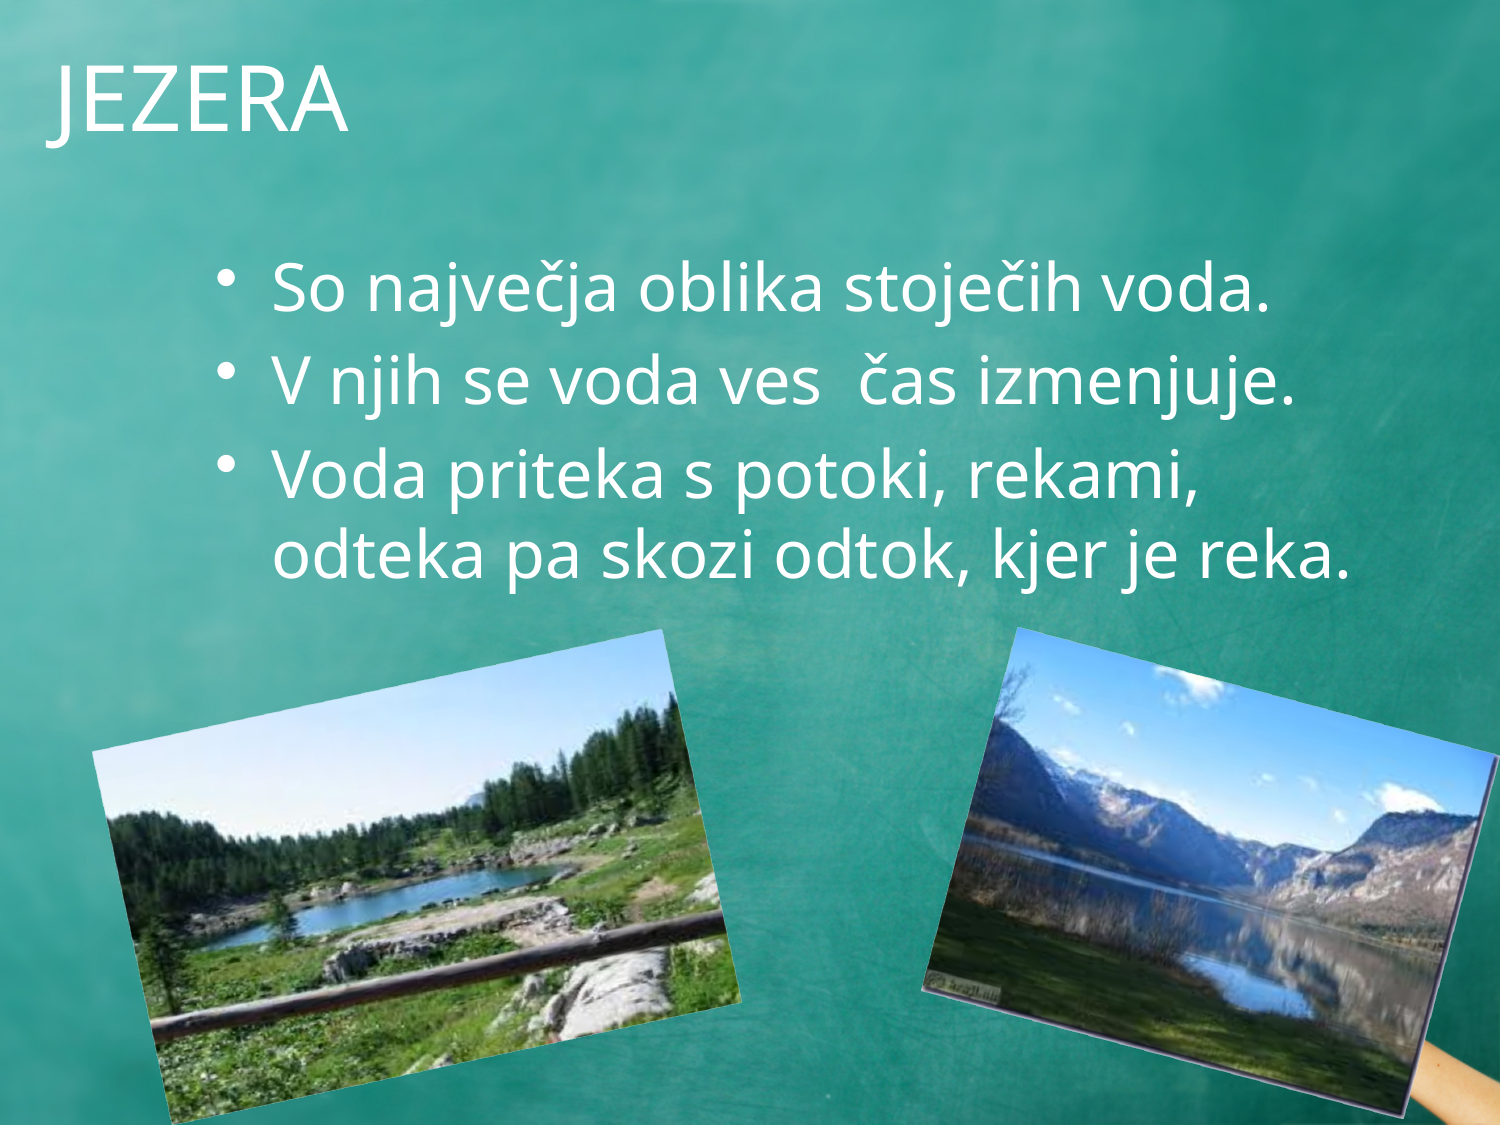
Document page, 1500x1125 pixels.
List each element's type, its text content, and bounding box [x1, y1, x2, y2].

list So največja oblika stoječih voda. V njih se voda ves čas izmenjuje. Voda priteka s potoki, rekami, odteka pa skozi odtok, kjer je reka. [200, 237, 1400, 938]
picture [0, 0, 1500, 1125]
title JEZERA [39, 35, 1471, 154]
